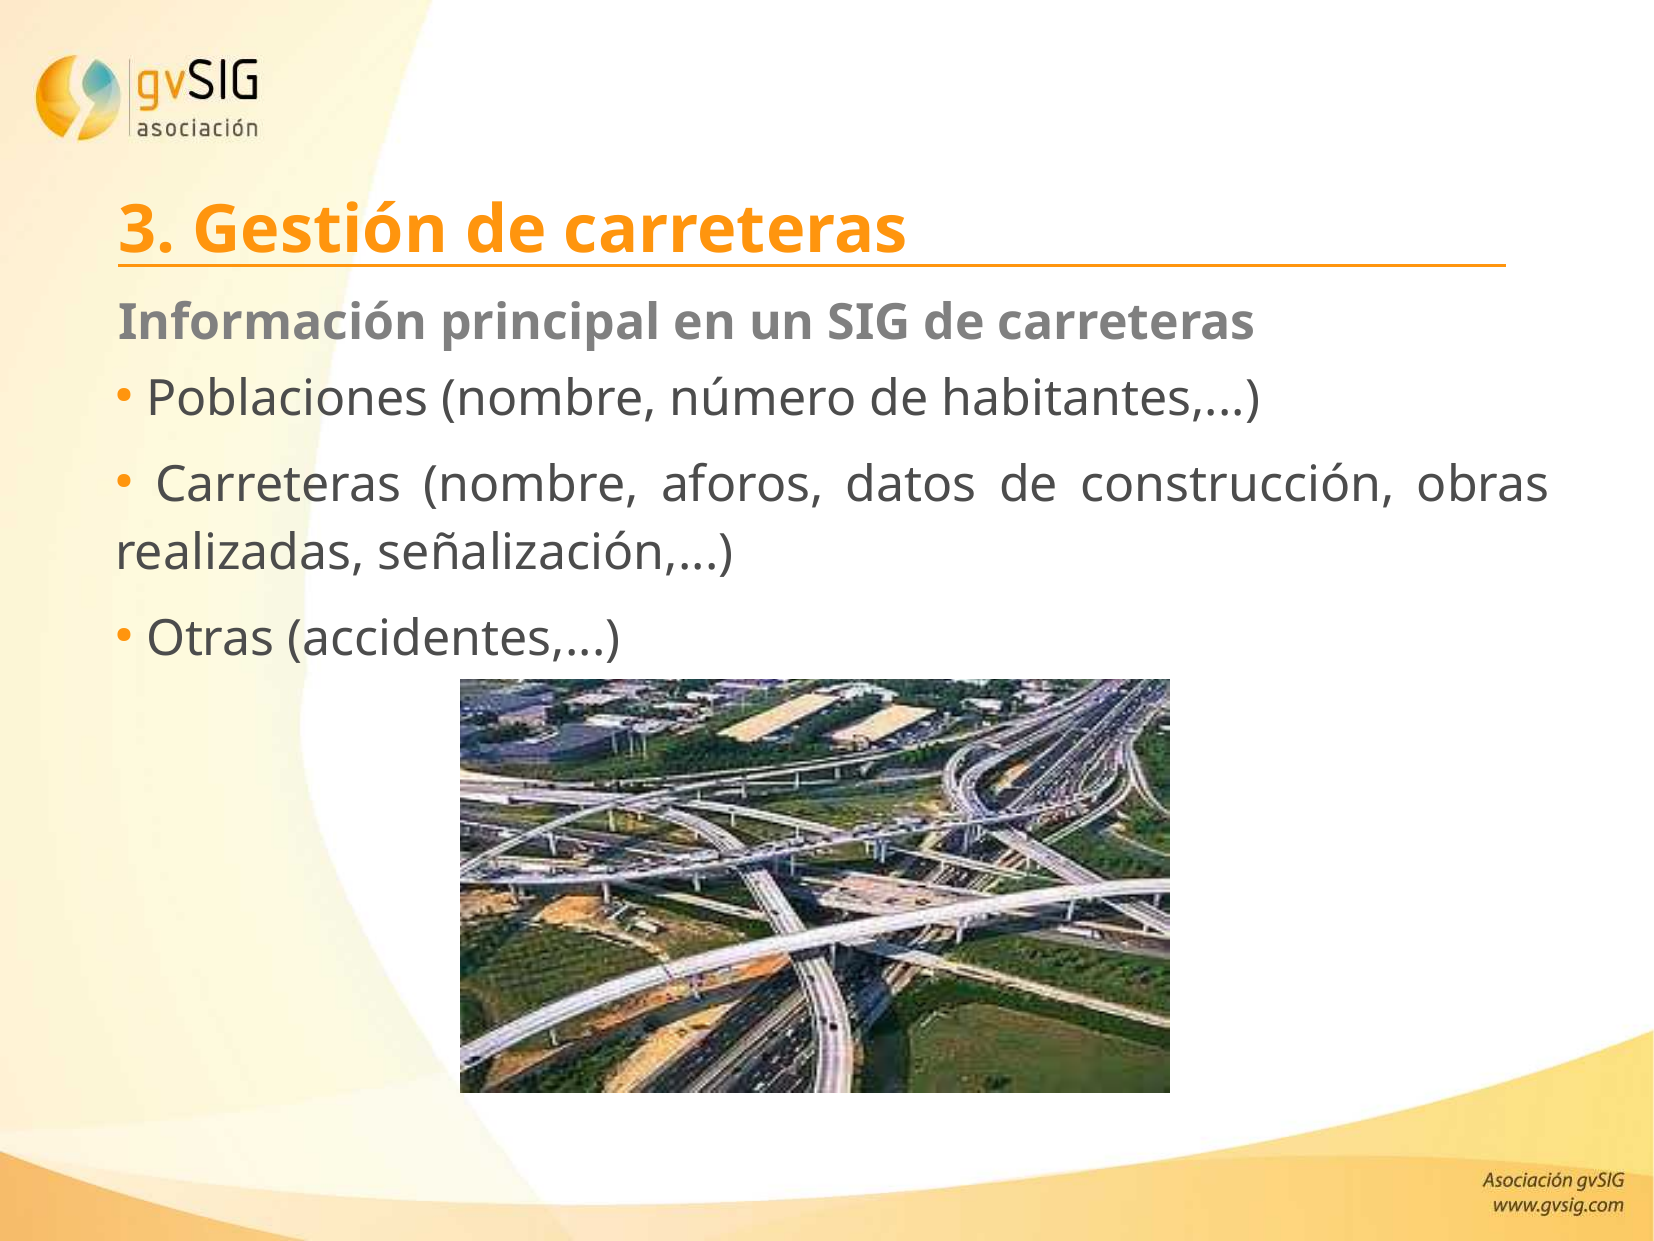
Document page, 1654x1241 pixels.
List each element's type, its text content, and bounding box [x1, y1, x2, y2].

title Información principal en un SIG de carreteras [118, 276, 1447, 354]
picture [0, 0, 1654, 1241]
title 3. Gestión de carreteras [118, 177, 1607, 276]
text_box Poblaciones (nombre, número de habitantes,...) Carreteras (nombre, aforos, datos de construcción, obras realizadas, señalización,...) Otras (accidentes,...) [100, 354, 1565, 1034]
